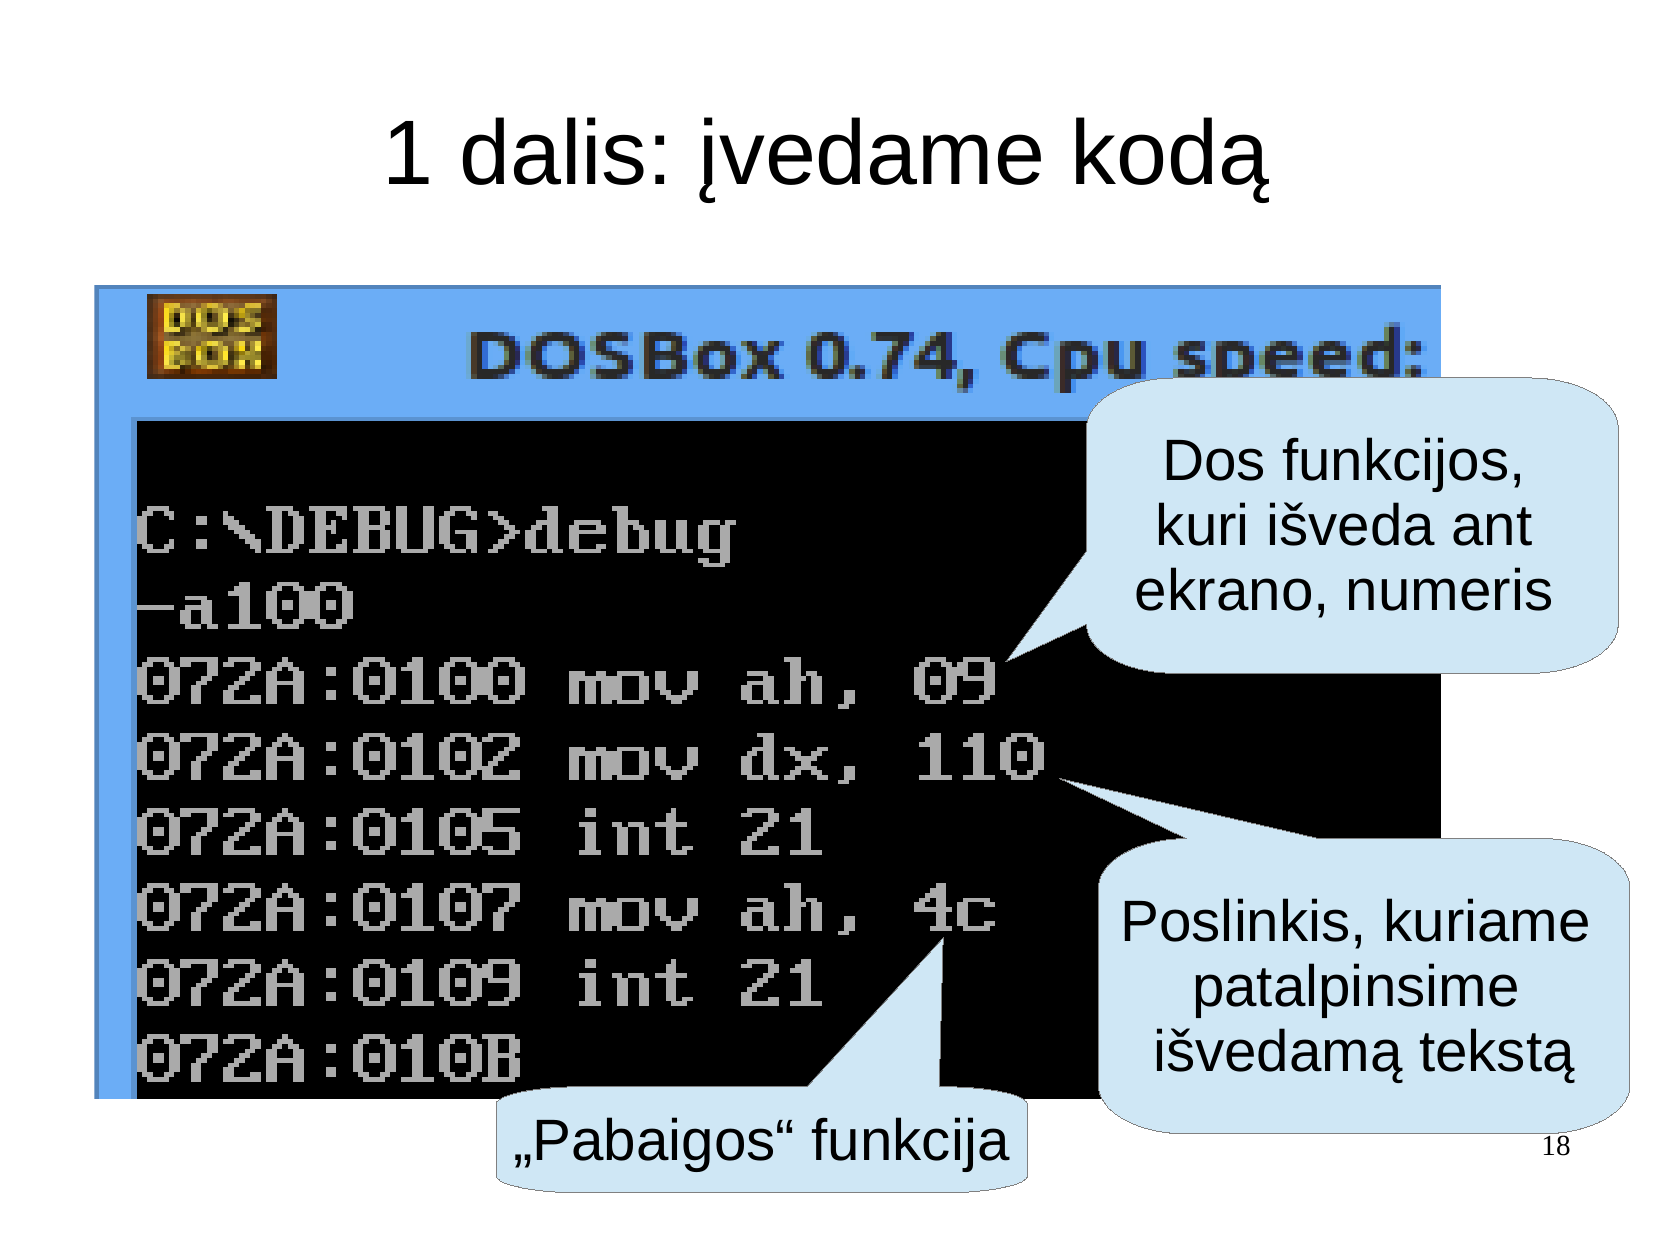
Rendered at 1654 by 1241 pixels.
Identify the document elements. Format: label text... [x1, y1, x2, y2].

picture [94, 285, 1441, 1099]
text_box Poslinkis, kuriame patalpinsime išvedamą tekstą [1059, 778, 1630, 1134]
text_box „Pabaigos“ funkcija [496, 937, 1028, 1193]
text_box Dos funkcijos, kuri išveda ant ekrano, numeris [1005, 377, 1619, 674]
title 1 dalis: įvedame kodą [82, 49, 1571, 257]
